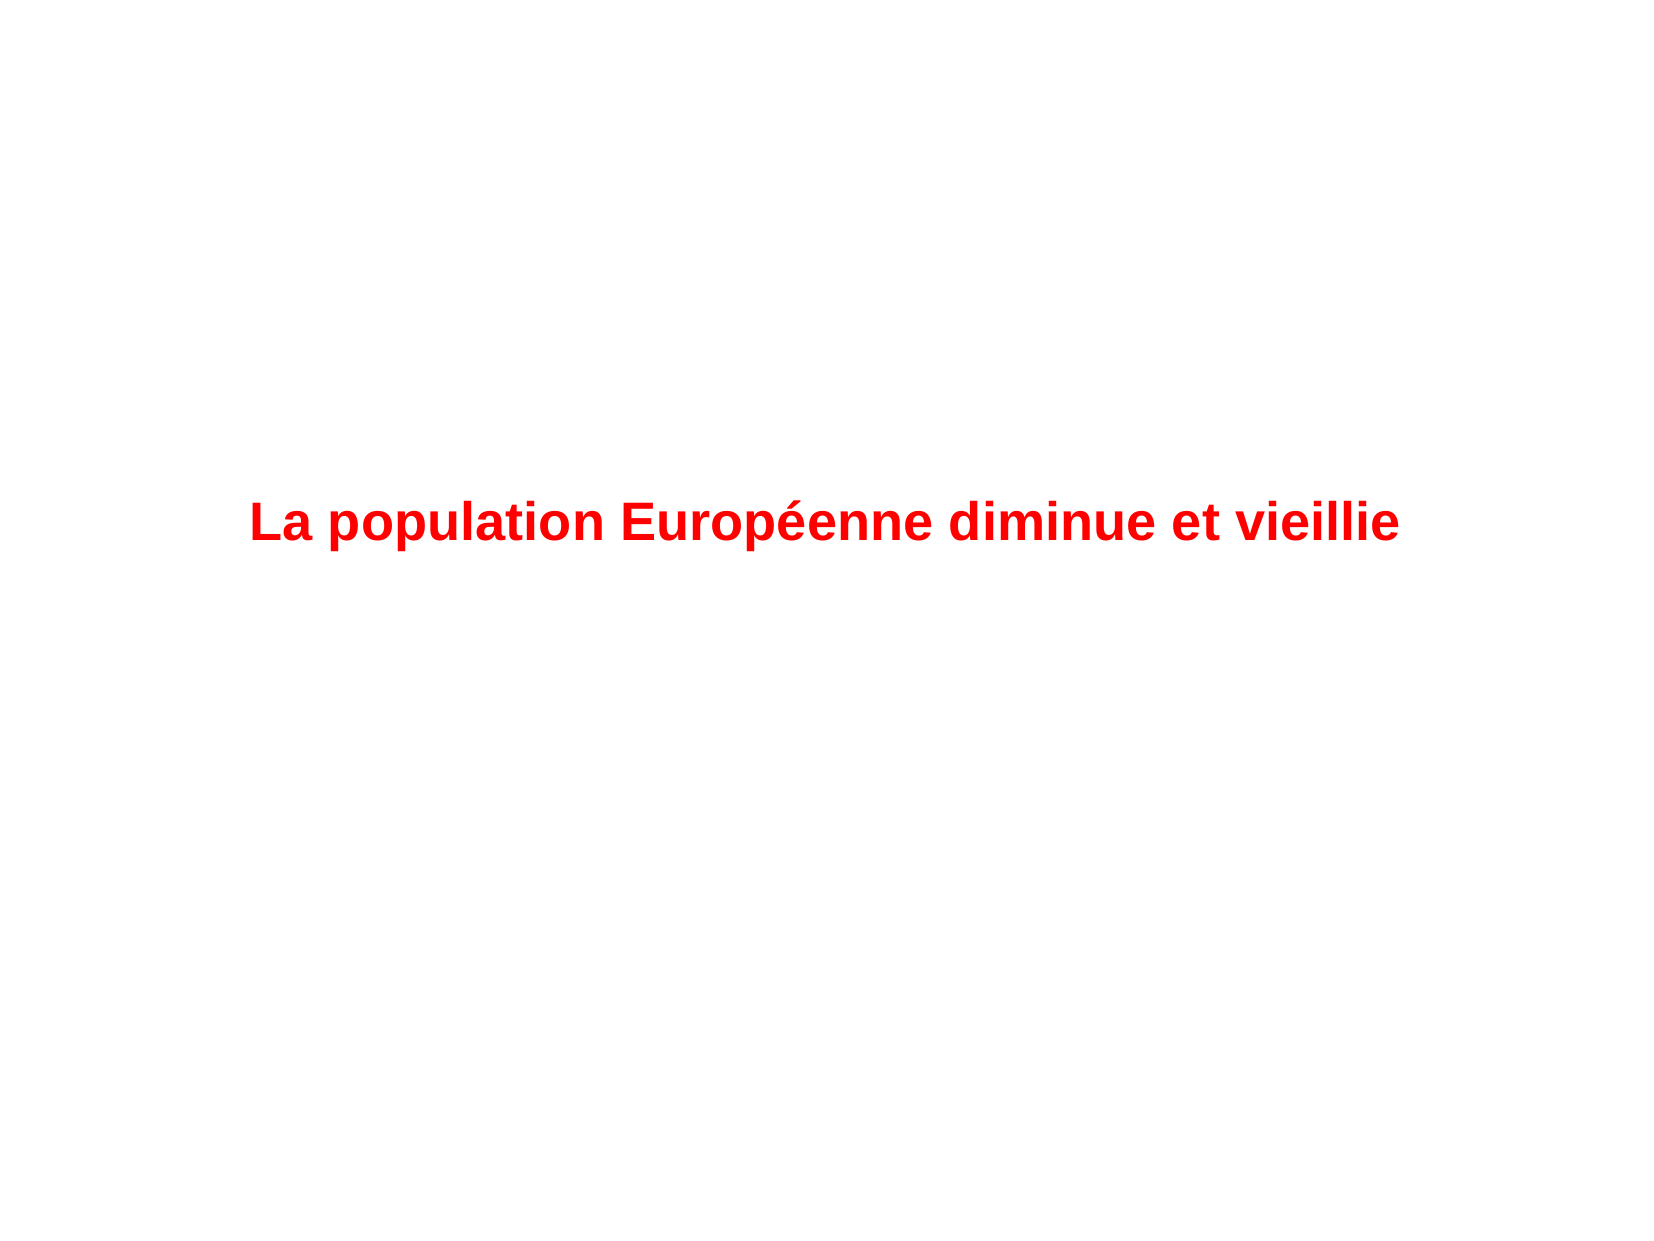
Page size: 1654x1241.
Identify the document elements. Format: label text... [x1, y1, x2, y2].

text_box La population Européenne diminue et vieillie [234, 484, 1418, 562]
